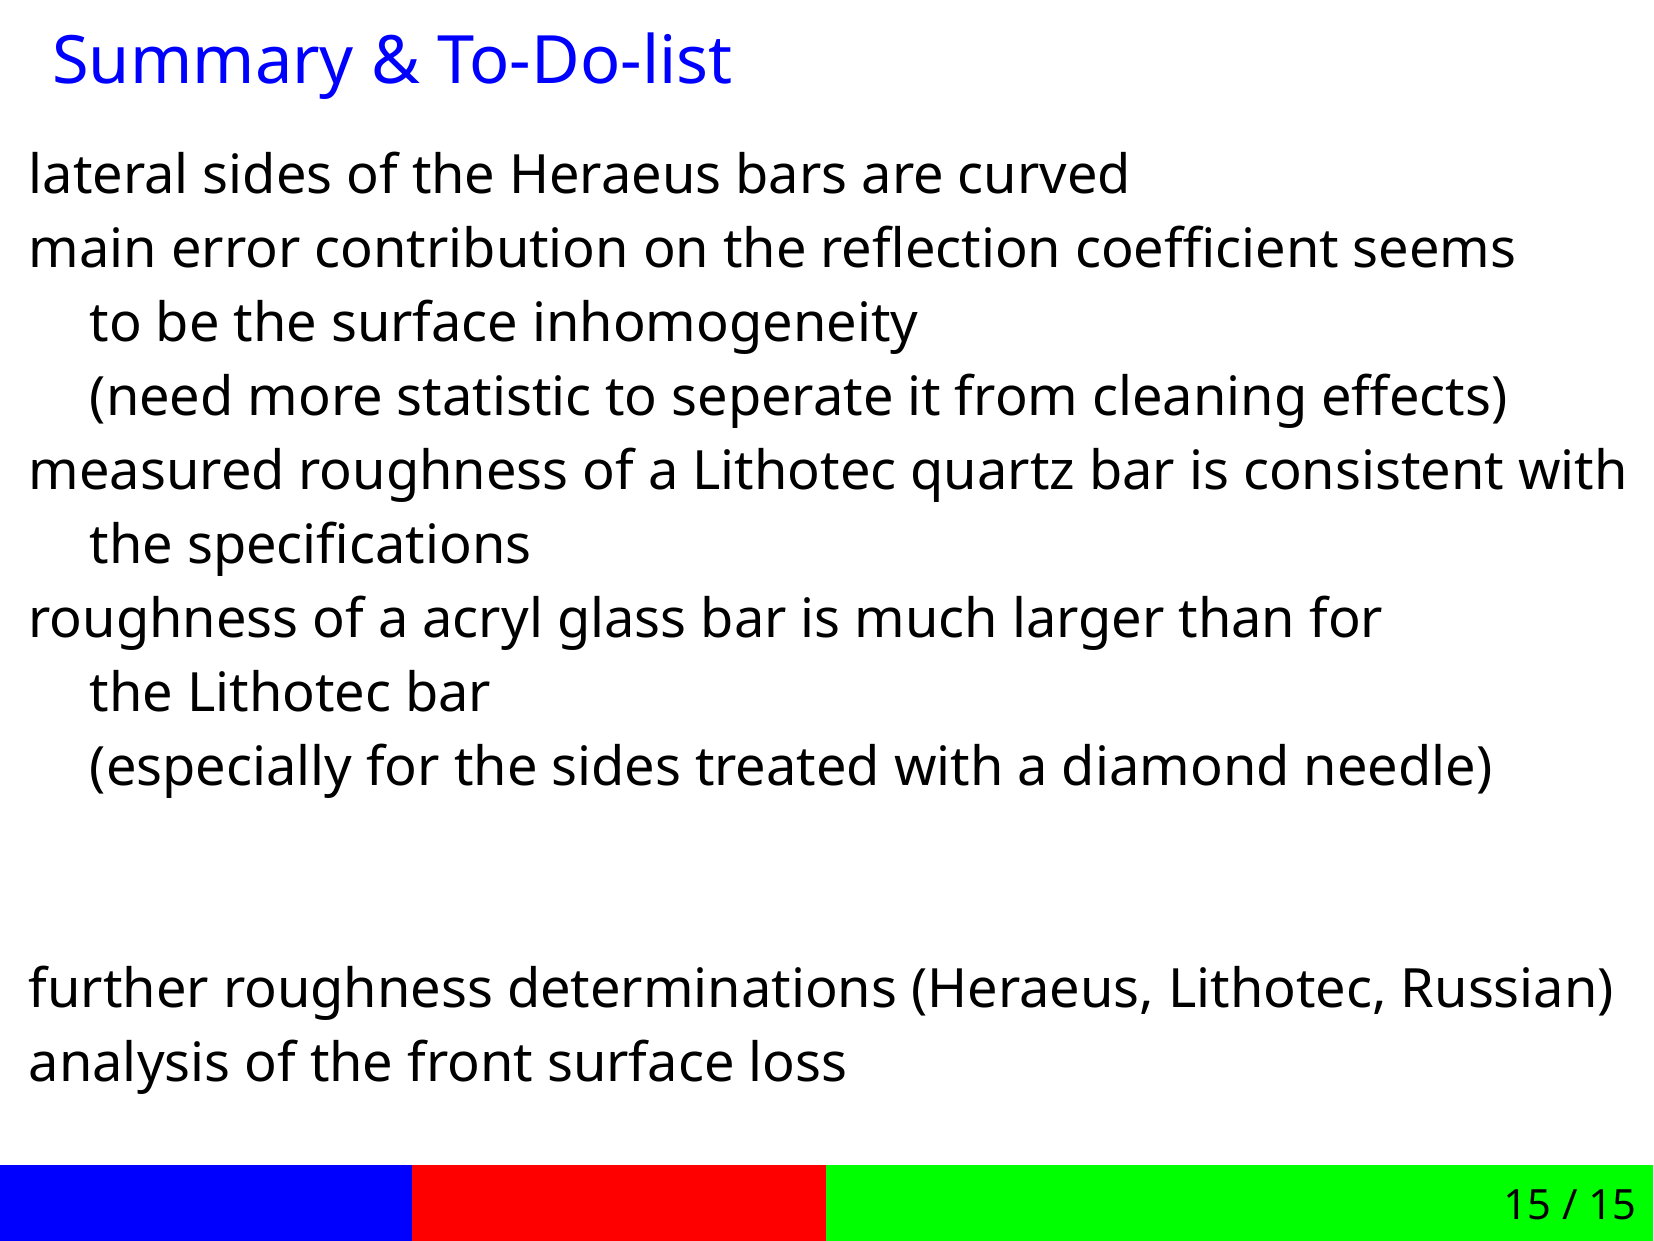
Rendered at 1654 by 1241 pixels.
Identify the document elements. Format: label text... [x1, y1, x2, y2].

text_box Summary & To-Do-list [37, 4, 901, 113]
text_box [0, 1145, 1653, 1241]
text_box lateral sides of the Heraeus bars are curved main error contribution on the reflection coefficient seems to be the surface inhomogeneity (need more statistic to seperate it from cleaning effects) measured roughness of a Lithotec quartz bar is consistent with the specifications roughness of a acryl glass bar is much larger than for the Lithotec bar (especially for the sides treated with a diamond needle) further roughness determinations (Heraeus, Lithotec, Russian) analysis of the front surface loss [0, 128, 1653, 1126]
text_box 15 / 15 [1488, 1167, 1653, 1241]
